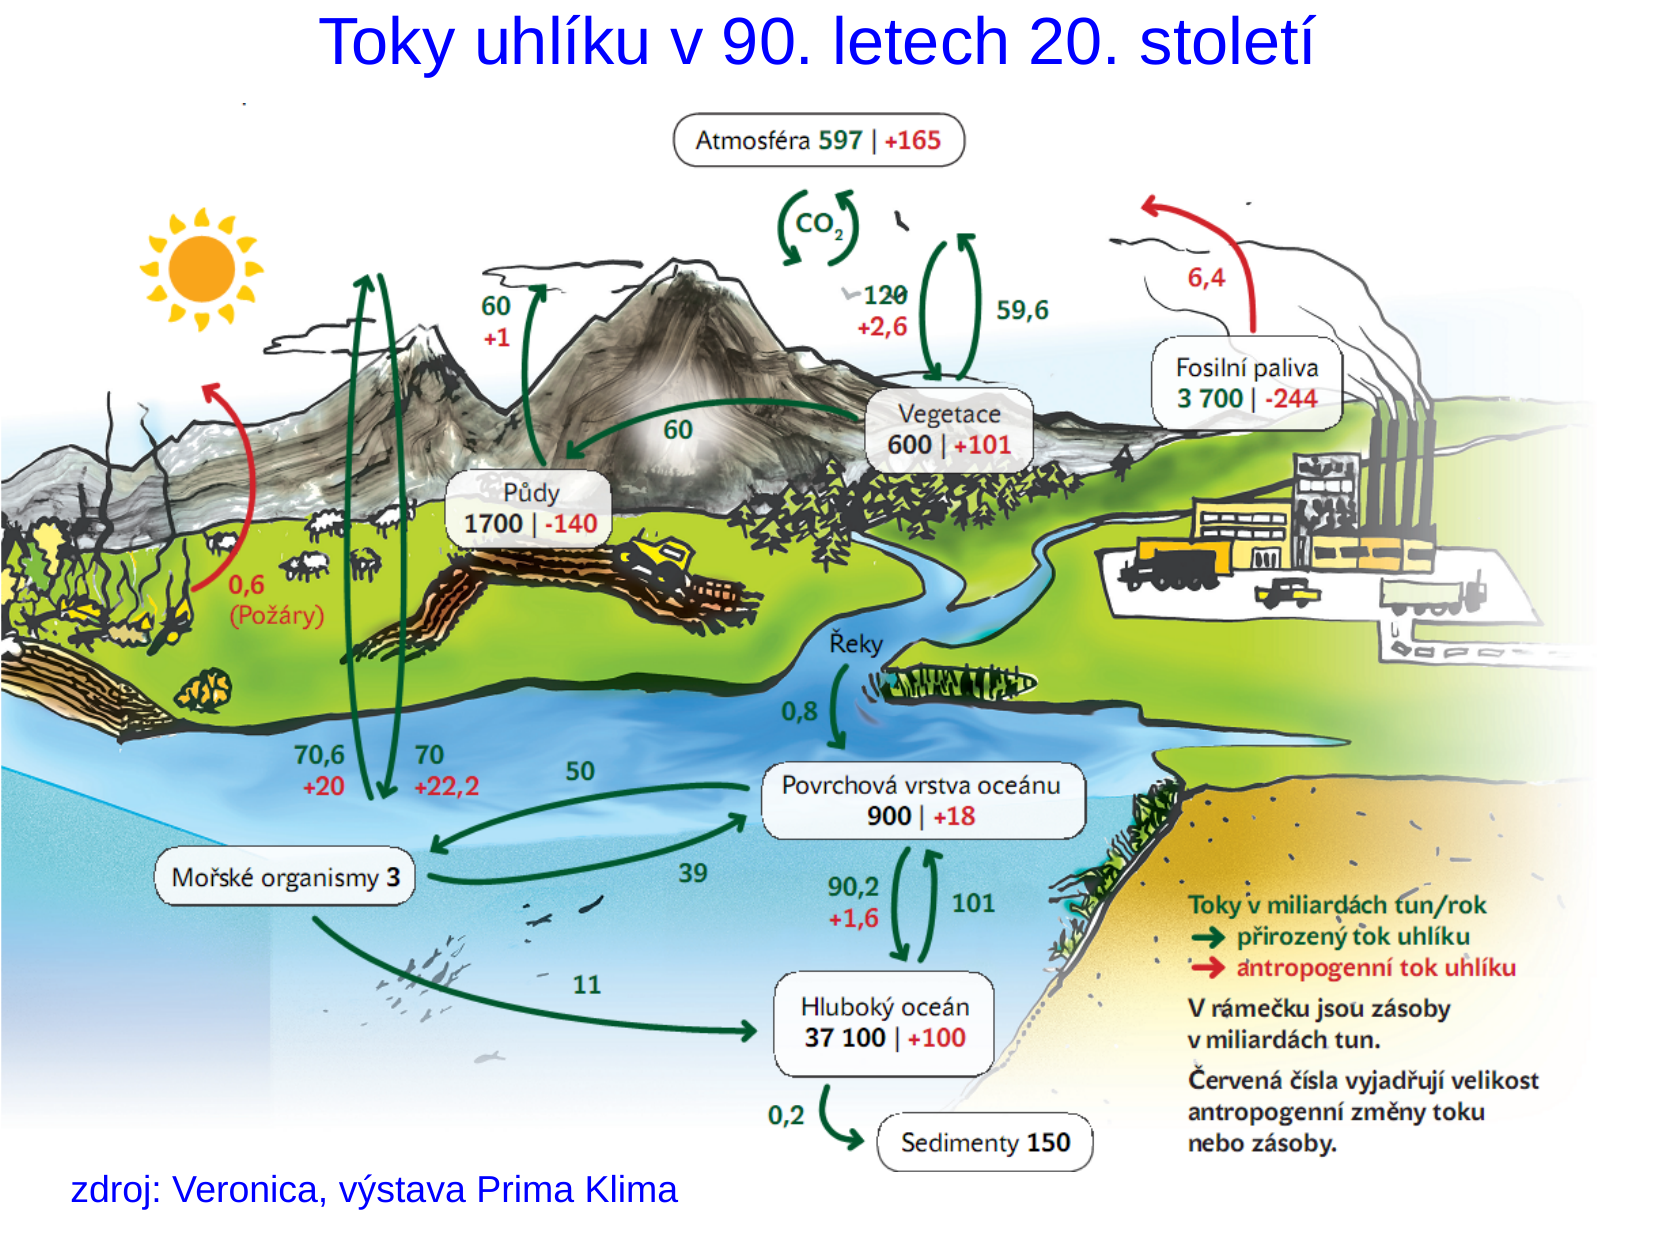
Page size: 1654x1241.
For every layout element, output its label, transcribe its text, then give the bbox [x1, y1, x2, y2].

picture [0, 103, 1654, 1172]
text_box zdroj: Veronica, výstava Prima Klima [0, 1139, 749, 1241]
title Toky uhlíku v 90. letech 20. století [74, 0, 1563, 103]
